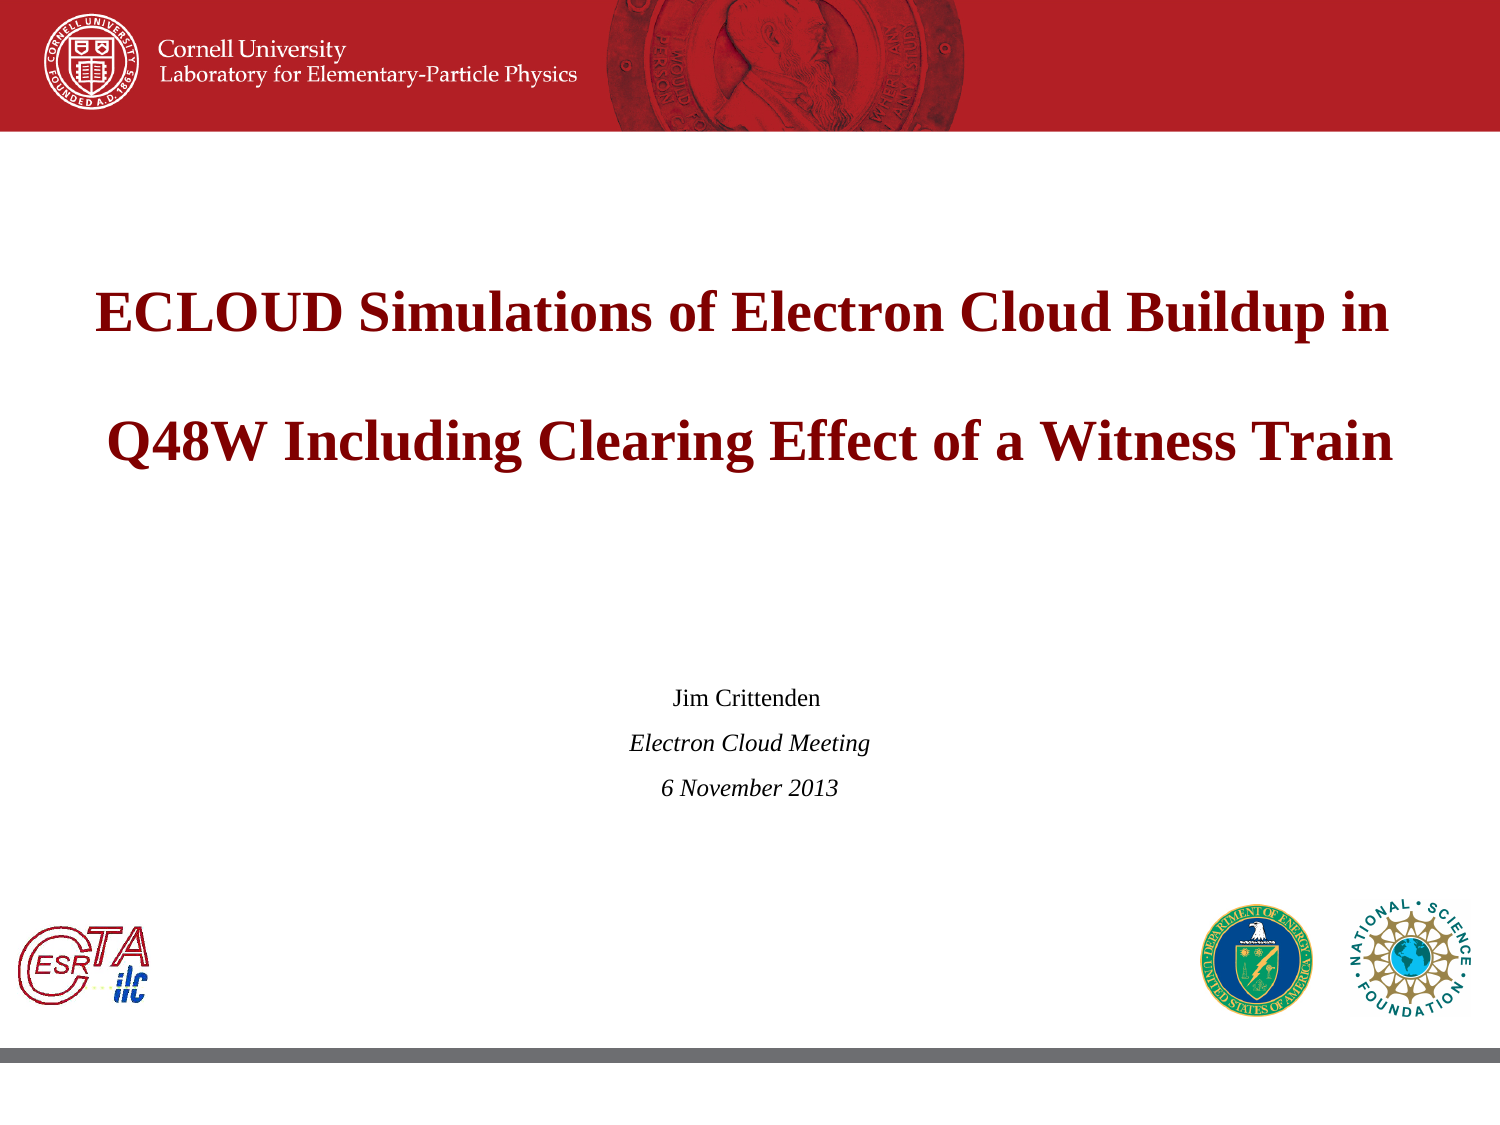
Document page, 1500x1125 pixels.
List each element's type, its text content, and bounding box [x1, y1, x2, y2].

picture [1350, 899, 1471, 1017]
subtitle Jim Crittenden Electron Cloud Meeting 6 November 2013 [300, 675, 1201, 833]
picture [1200, 904, 1313, 1017]
picture [0, 0, 1500, 132]
title ECLOUD Simulations of Electron Cloud Buildup in Q48W Including Clearing Effect of a Witness Train [0, 271, 1494, 610]
picture [8, 899, 151, 1036]
